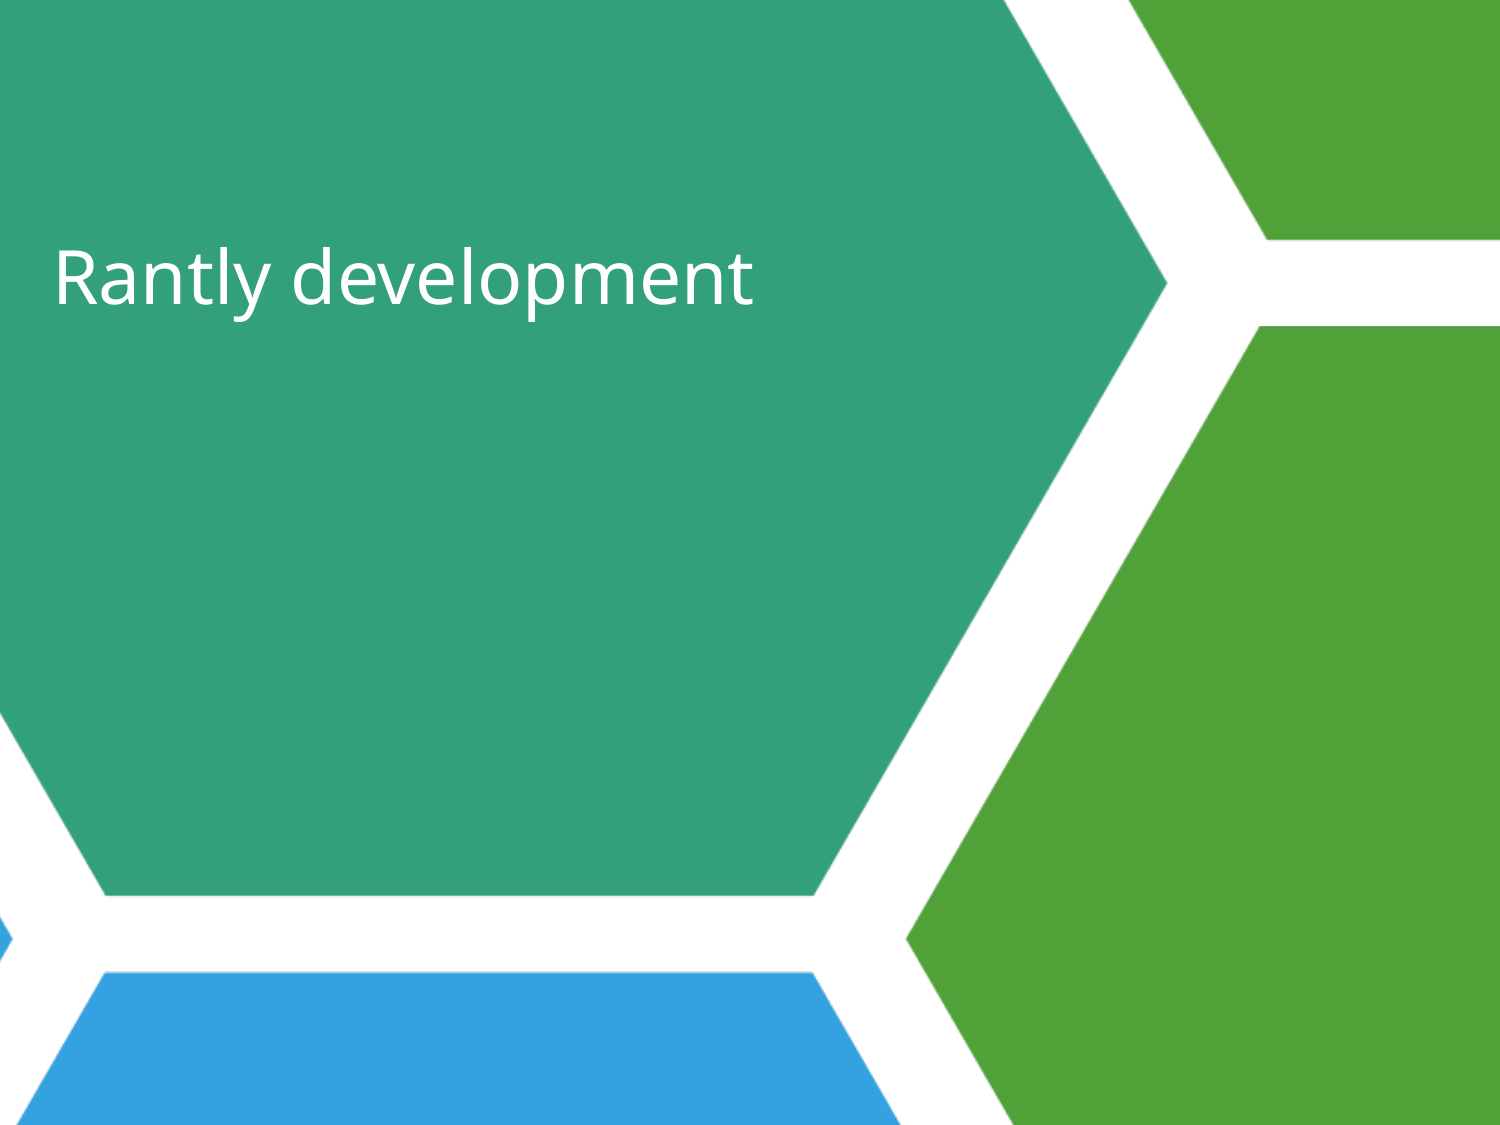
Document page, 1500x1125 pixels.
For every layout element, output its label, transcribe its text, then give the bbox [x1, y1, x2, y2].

picture [0, 0, 1500, 1125]
text_box Rantly development [52, 147, 1099, 401]
